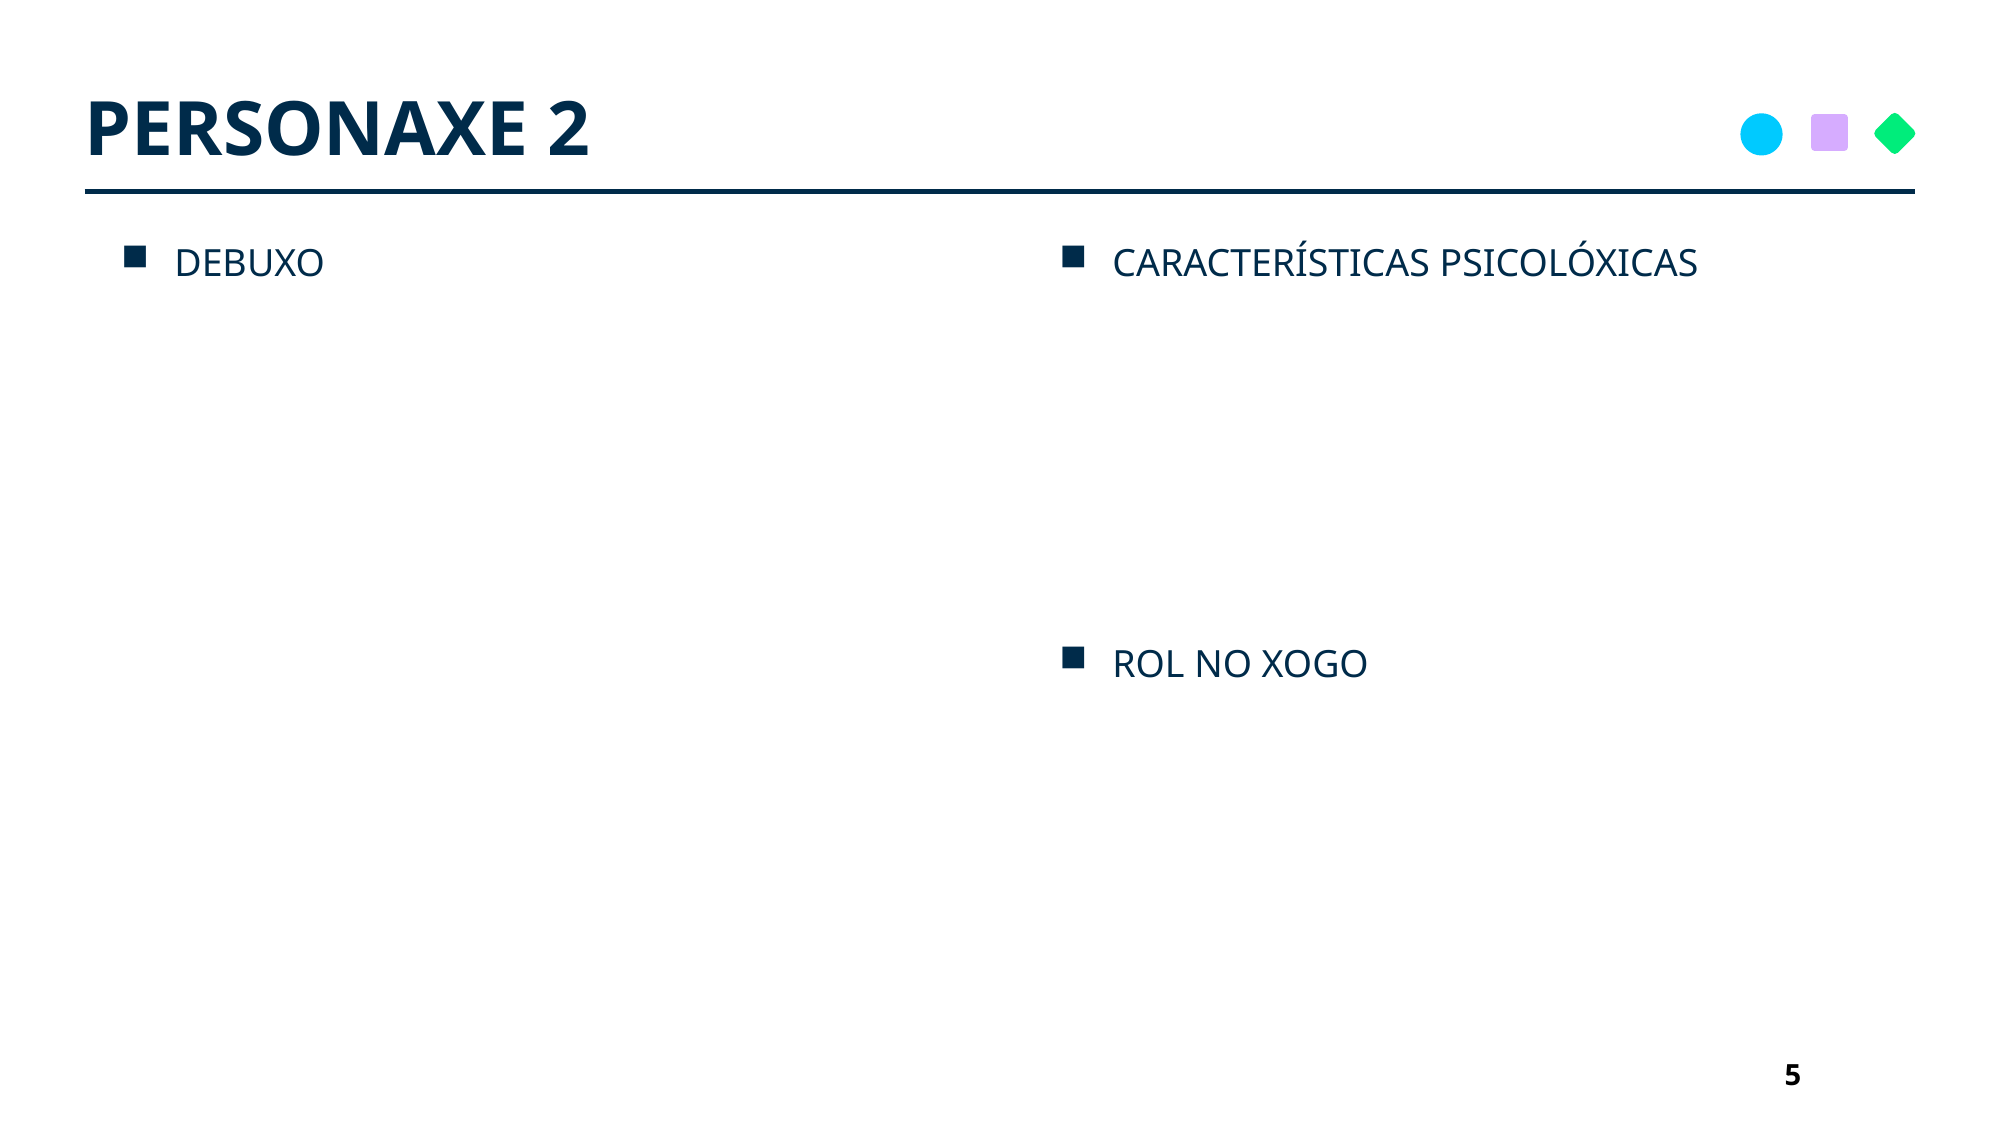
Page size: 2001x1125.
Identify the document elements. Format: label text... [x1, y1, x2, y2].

title PERSONAXE 2 [84, 29, 1601, 178]
list ROL NO XOGO [1026, 637, 1920, 1004]
list CARACTERÍSTICAS PSICOLÓXICAS [1026, 236, 1920, 603]
list DEBUXO [88, 236, 982, 1004]
